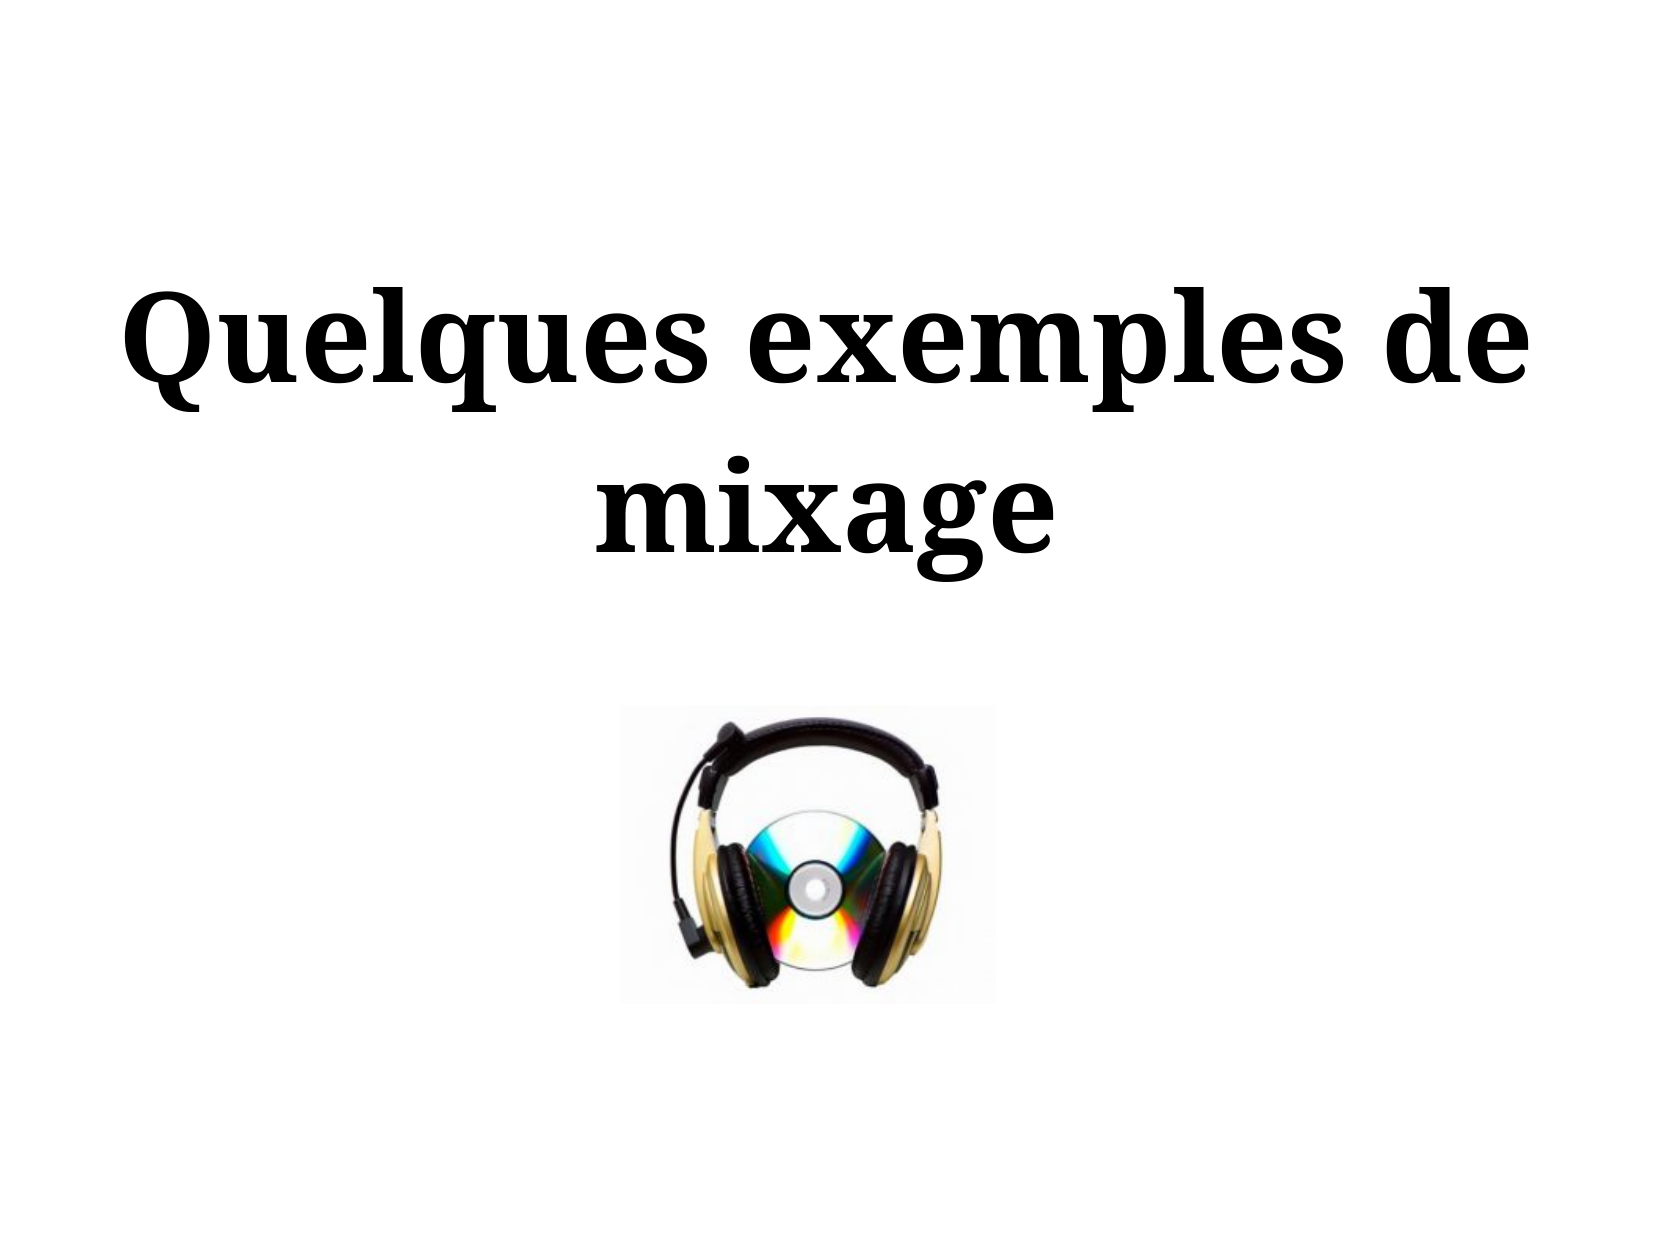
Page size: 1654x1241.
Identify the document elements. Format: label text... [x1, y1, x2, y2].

picture [620, 705, 996, 1004]
title Quelques exemples de mixage [82, 266, 1571, 572]
